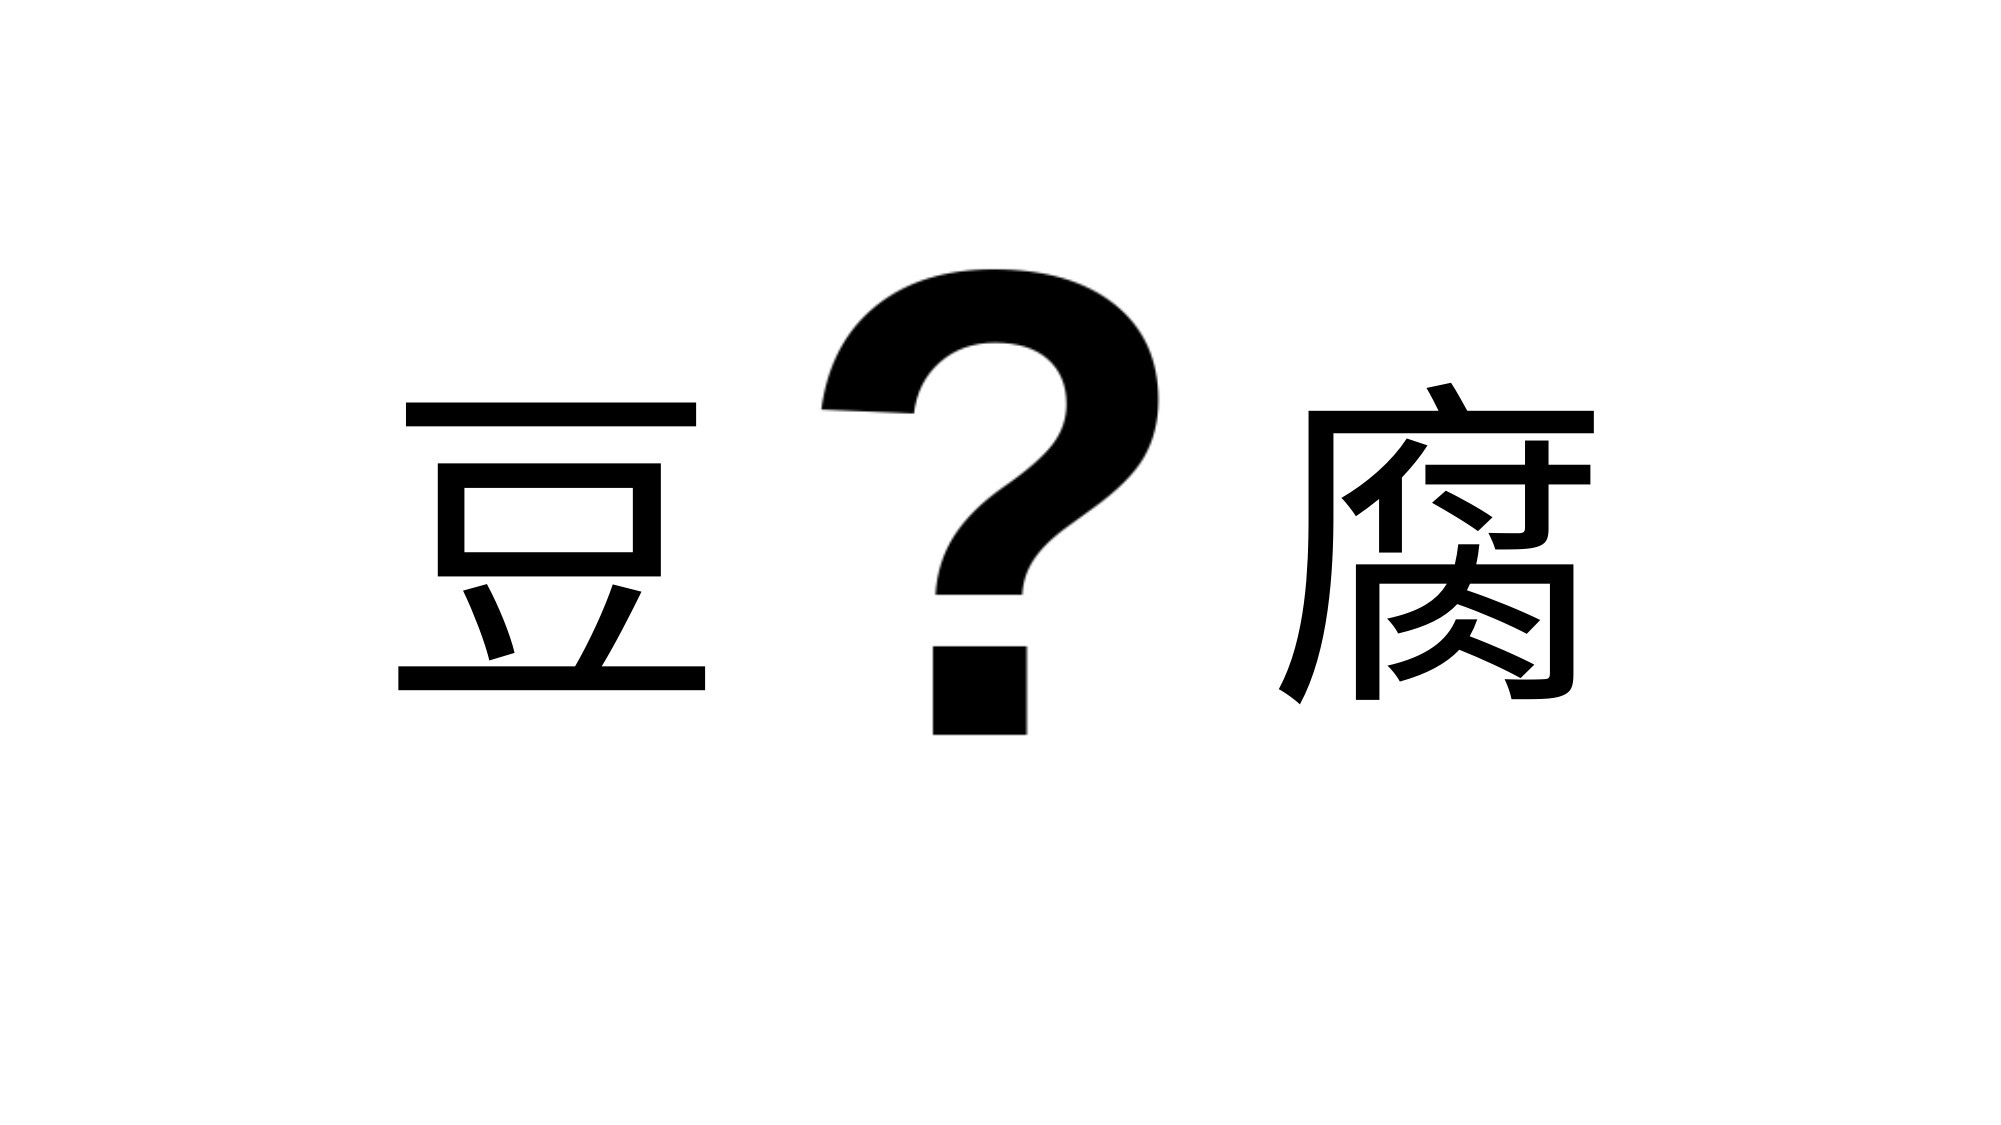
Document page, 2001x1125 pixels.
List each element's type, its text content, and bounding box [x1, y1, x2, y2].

picture [744, 241, 1259, 321]
text_box 豆 腐 [344, 321, 1649, 756]
